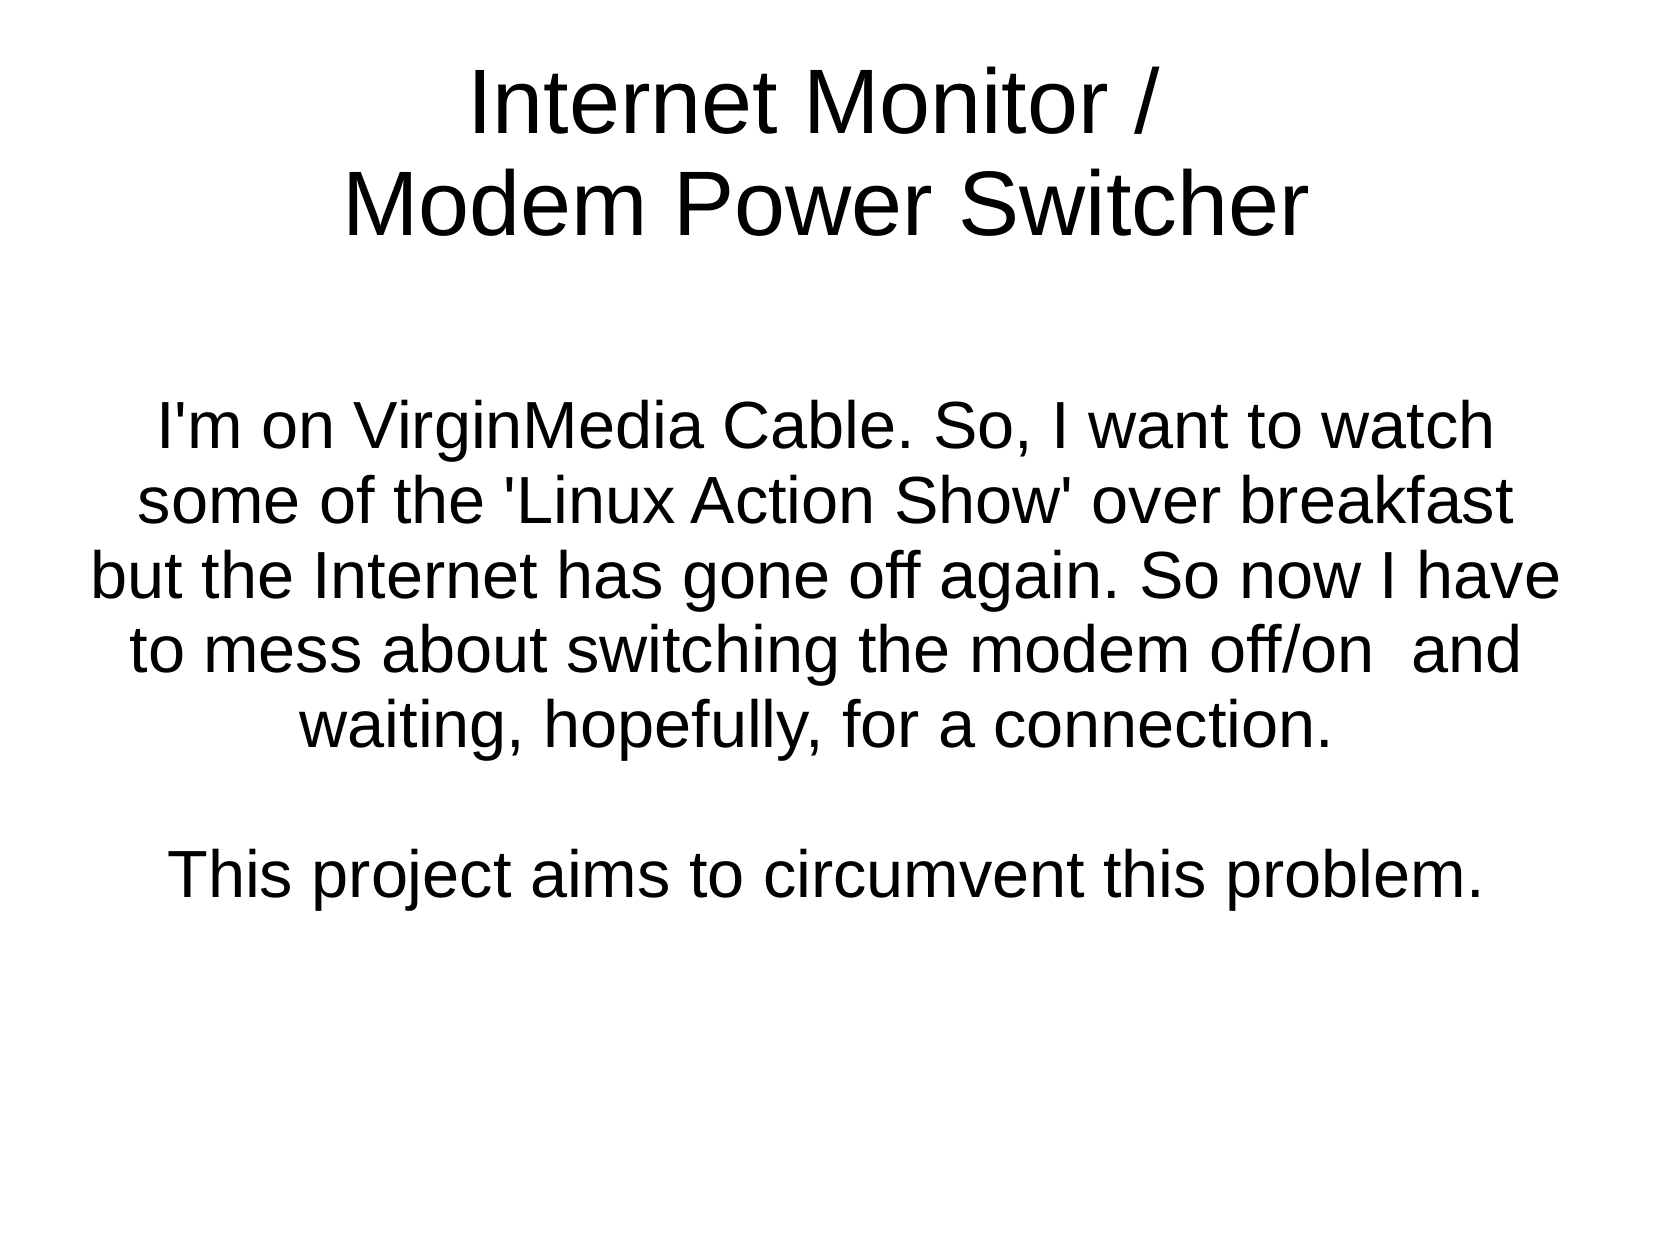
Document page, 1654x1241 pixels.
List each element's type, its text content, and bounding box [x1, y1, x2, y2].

title Internet Monitor / Modem Power Switcher [82, 49, 1571, 257]
subtitle I'm on VirginMedia Cable. So, I want to watch some of the 'Linux Action Show' over breakfast but the Internet has gone off again. So now I have to mess about switching the modem off/on and waiting, hopefully, for a connection. This project aims to circumvent this problem. [82, 290, 1571, 1010]
